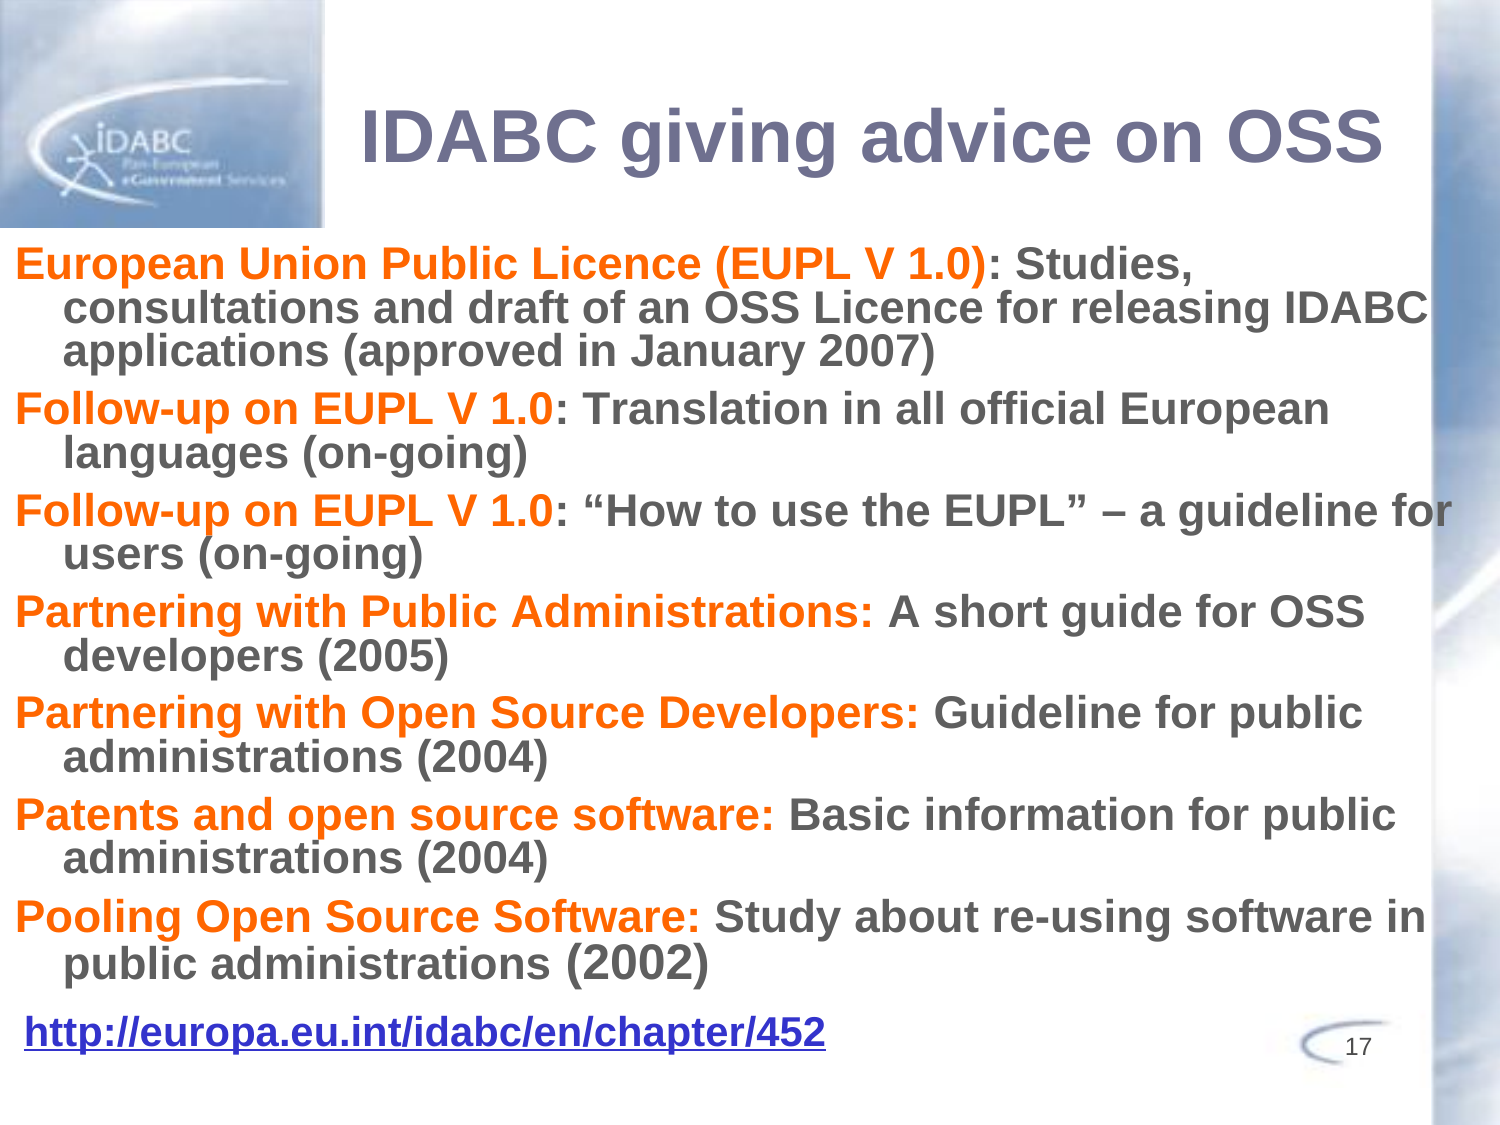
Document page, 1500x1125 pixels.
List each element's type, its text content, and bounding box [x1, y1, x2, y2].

text_box European Union Public Licence (EUPL V 1.0): Studies, consultations and draft of an OSS Licence for releasing IDABC applications (approved in January 2007) Follow-up on EUPL V 1.0: Translation in all official European languages (on-going) Follow-up on EUPL V 1.0: “How to use the EUPL” – a guideline for users (on-going) Partnering with Public Administrations: A short guide for OSS developers (2005) Partnering with Open Source Developers: Guideline for public administrations (2004) Patents and open source software: Basic information for public administrations (2004) Pooling Open Source Software: Study about re-using software in public administrations (2002) http://europa.eu.int/idabc/en/chapter/452 [0, 237, 1483, 1063]
title IDABC giving advice on OSS [212, 75, 1400, 197]
